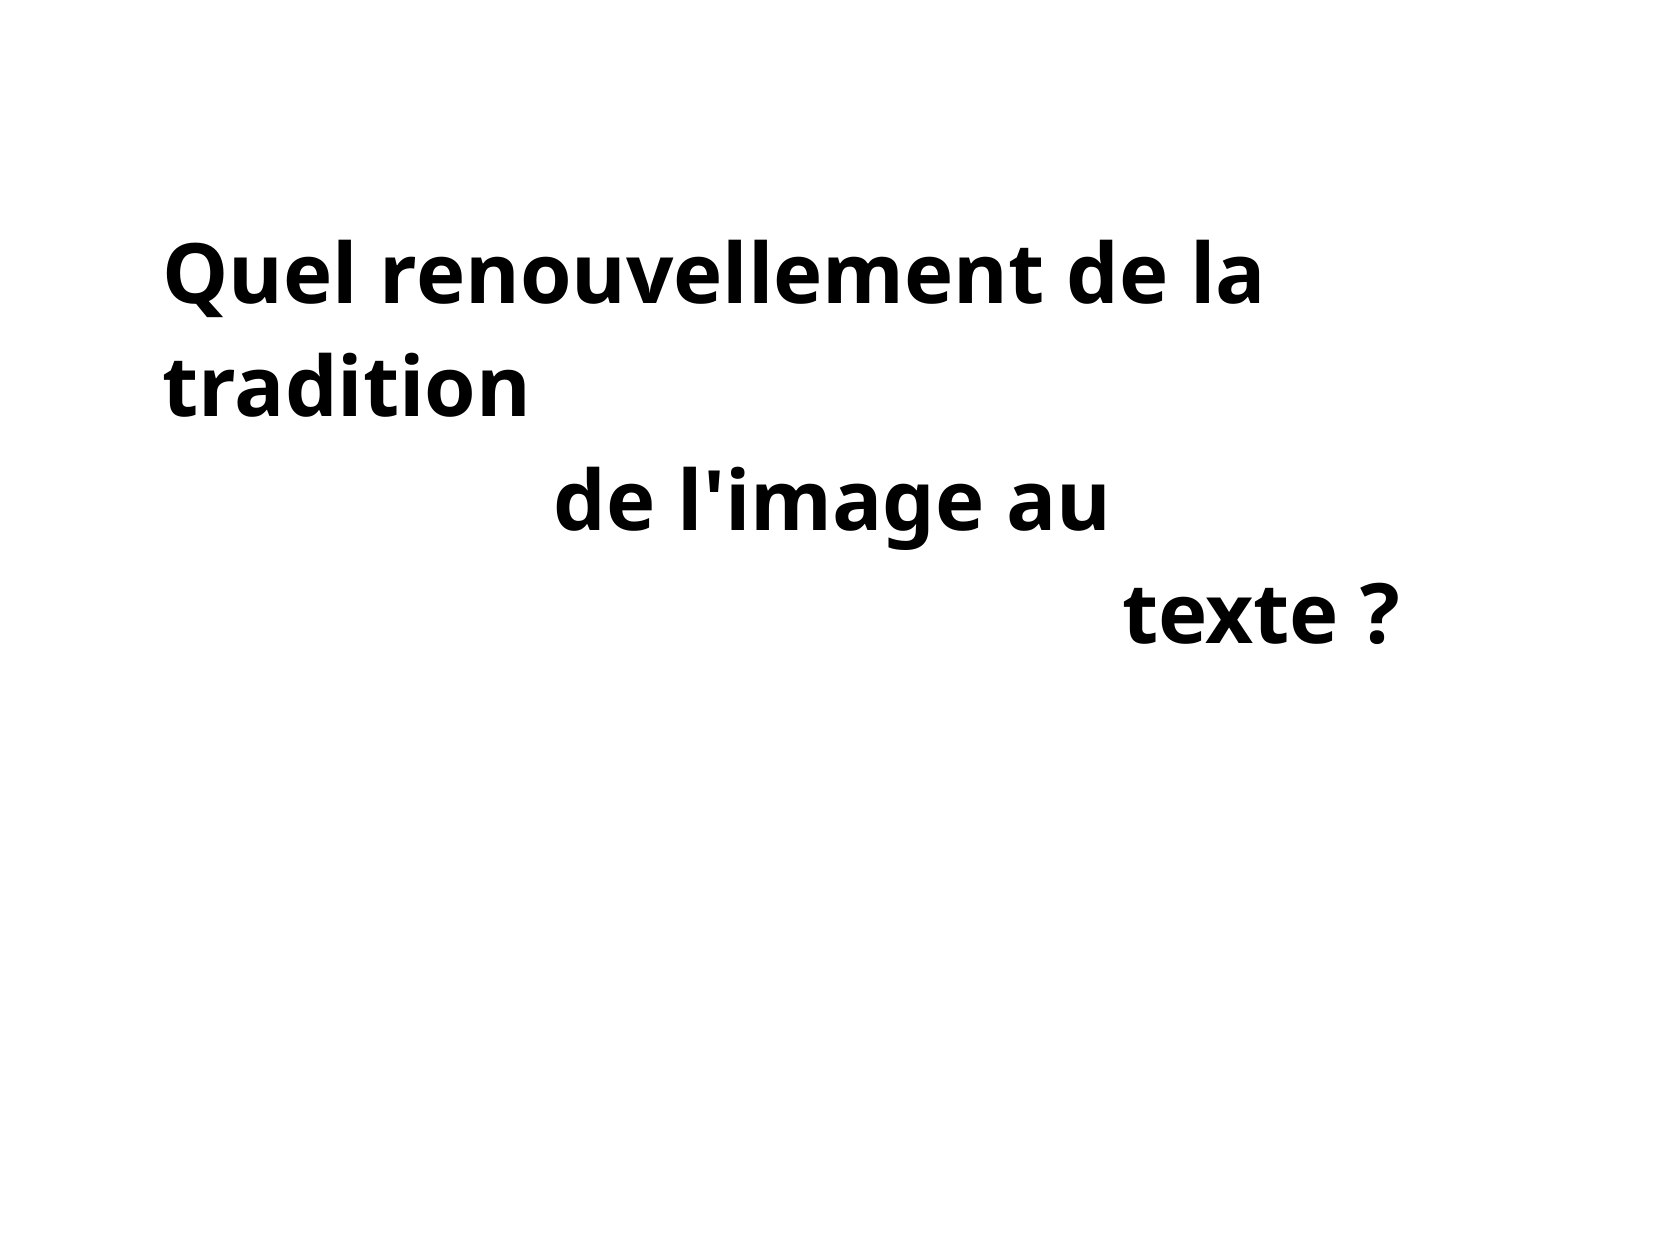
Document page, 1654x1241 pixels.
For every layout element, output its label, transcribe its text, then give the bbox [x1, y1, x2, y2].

text_box Quel renouvellement de la tradition de l'image au texte ? [147, 206, 1506, 681]
